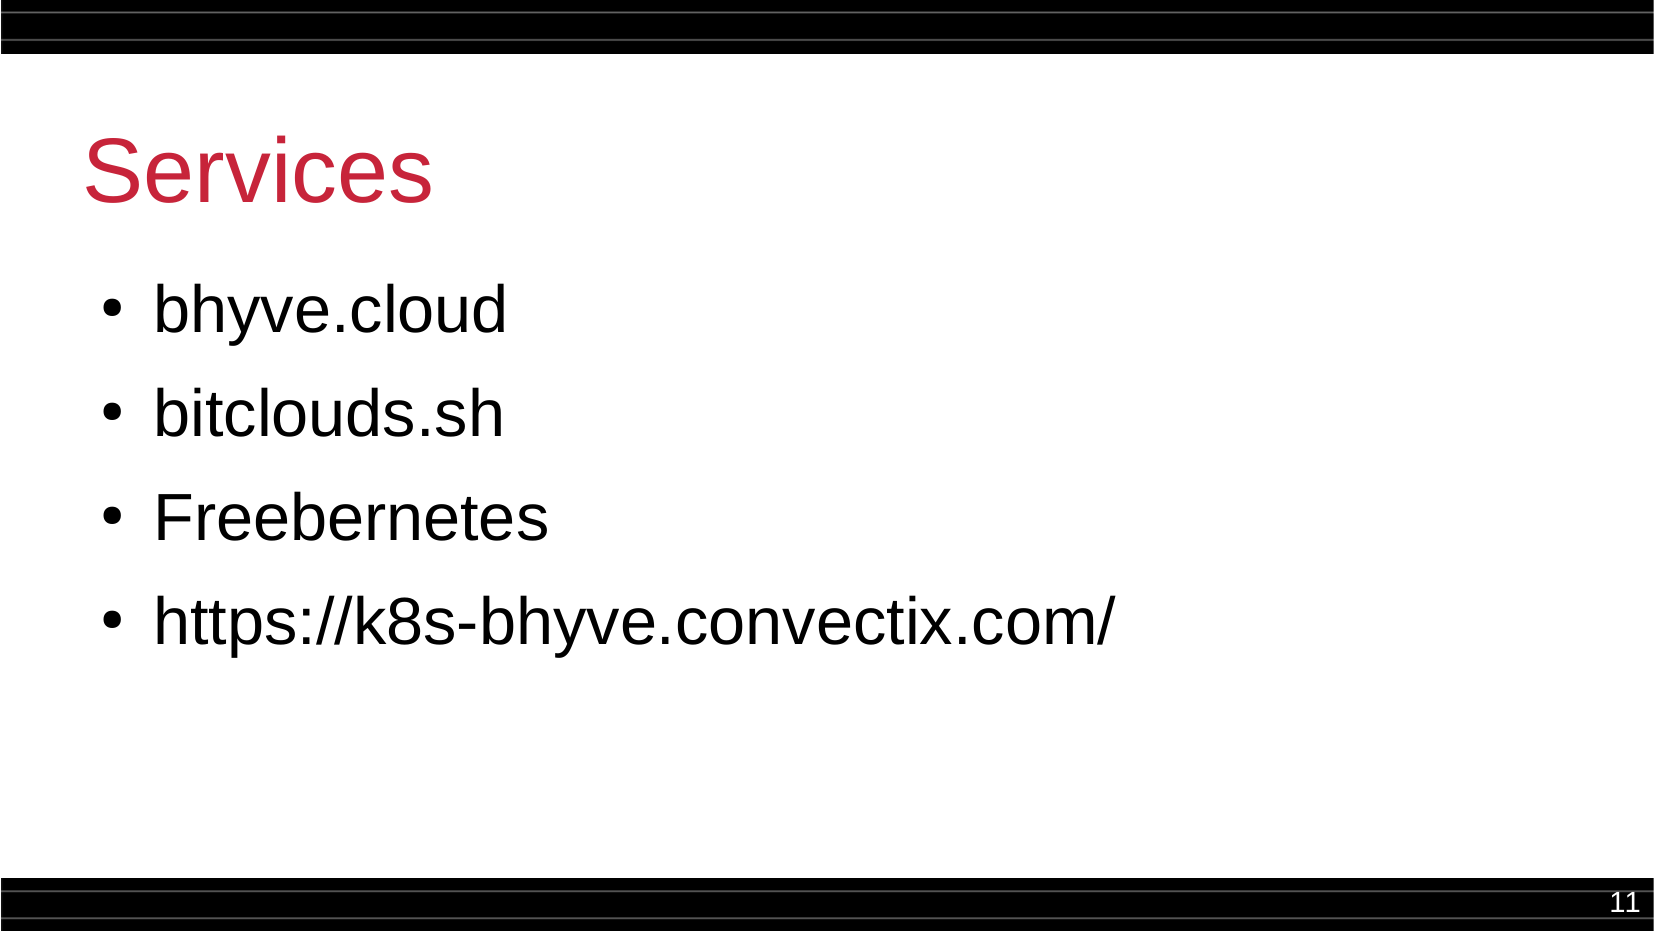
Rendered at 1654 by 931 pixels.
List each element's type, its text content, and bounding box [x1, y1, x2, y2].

picture [1, 878, 1654, 931]
picture [1, 0, 1654, 54]
title Services [82, 92, 1571, 249]
list bhyve.cloud bitclouds.sh Freebernetes https://k8s-bhyve.convectix.com/ [82, 271, 1571, 851]
